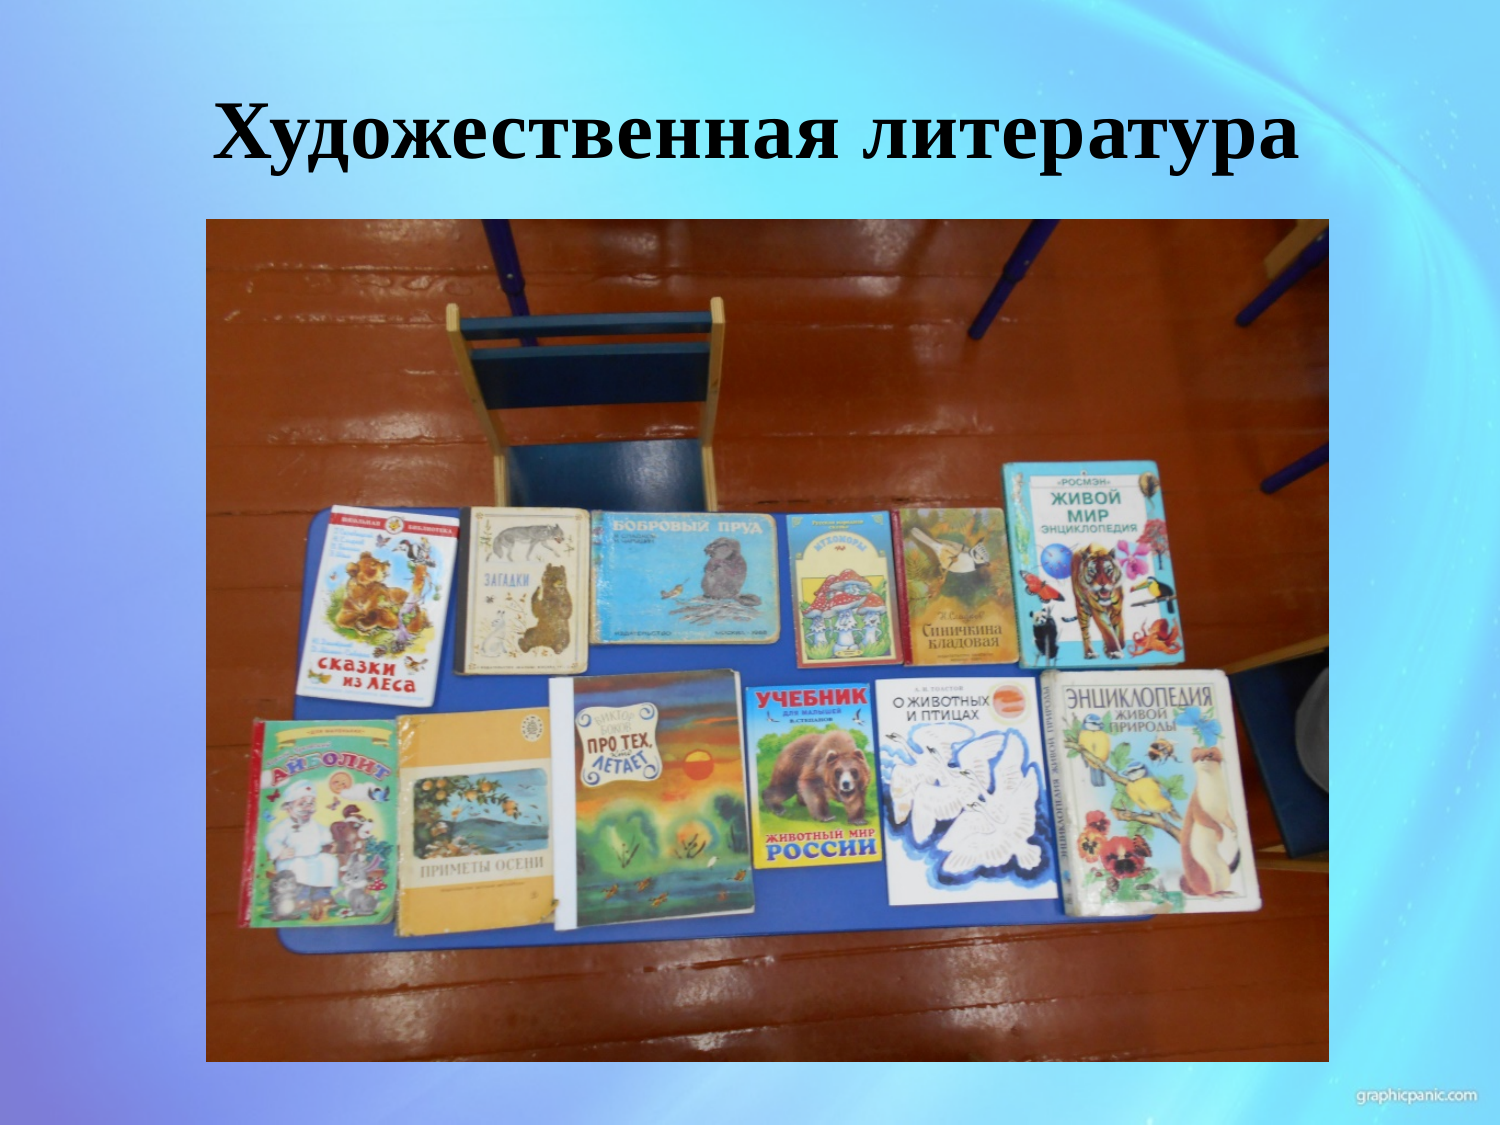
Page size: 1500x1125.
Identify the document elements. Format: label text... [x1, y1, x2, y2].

text_box Художественная литература [197, 67, 1328, 184]
picture [206, 219, 1329, 1062]
